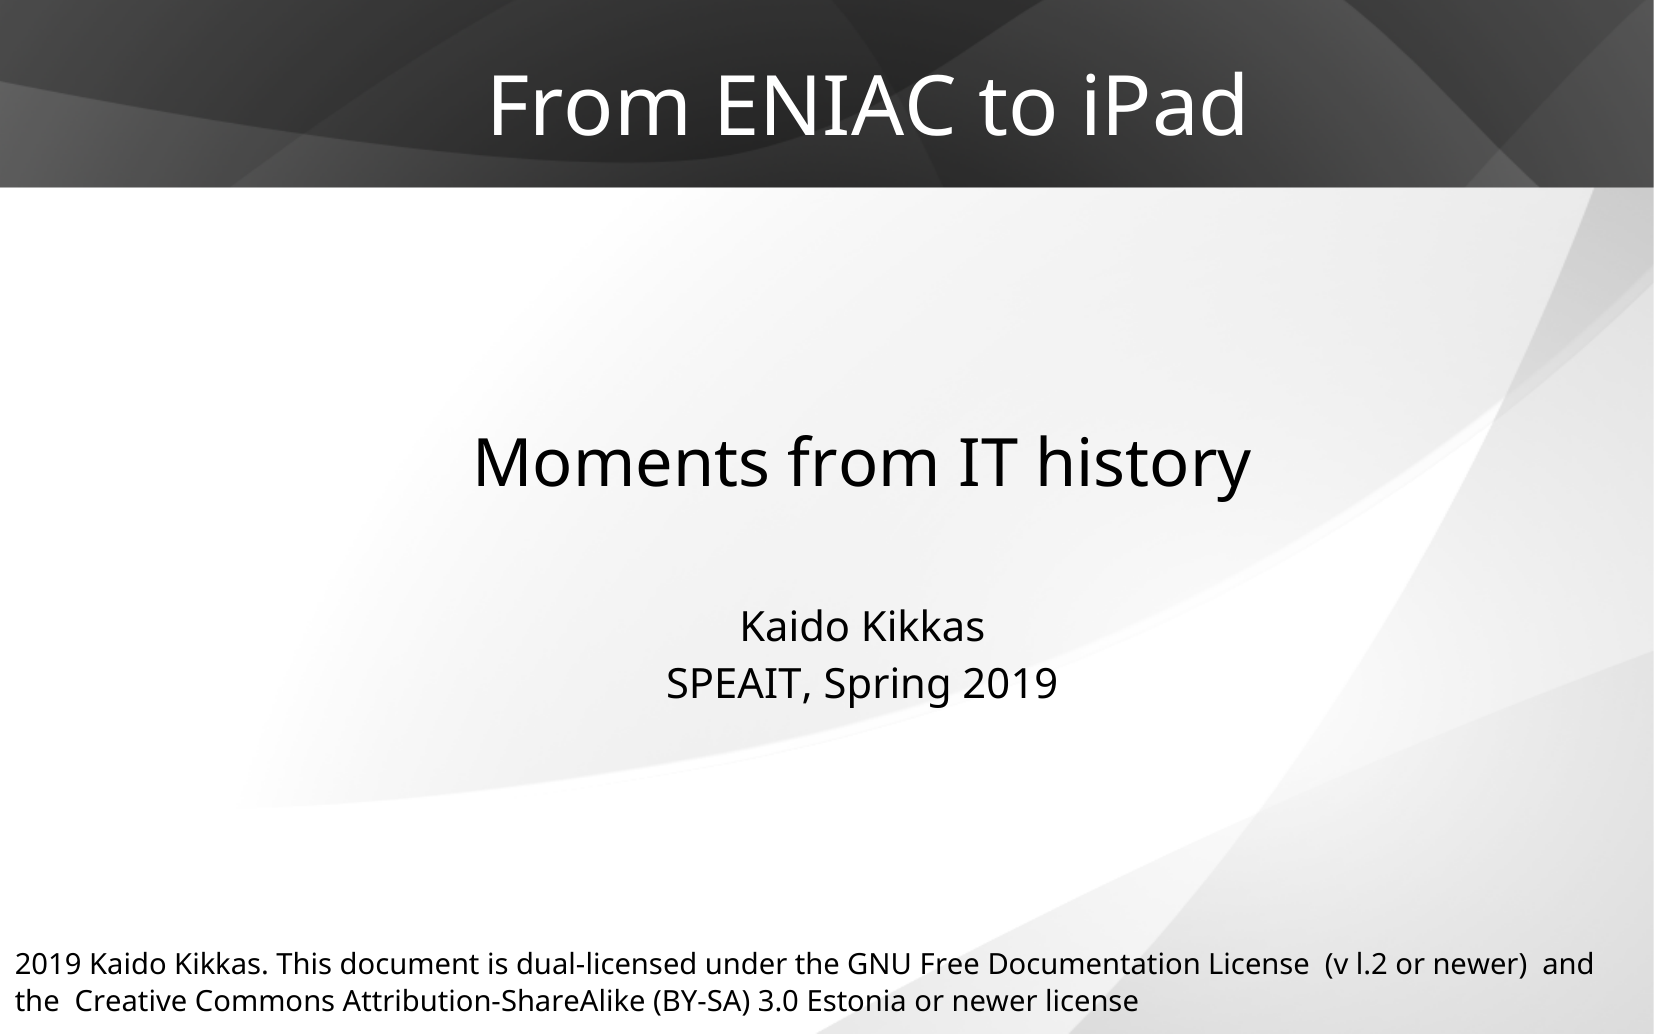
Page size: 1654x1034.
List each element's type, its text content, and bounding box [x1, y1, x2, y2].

subtitle Moments from IT history Kaido Kikkas SPEAIT, Spring 2019 [187, 225, 1538, 901]
picture [0, 0, 1654, 1034]
title From ENIAC to iPad [124, 0, 1613, 208]
text_box 2019 Kaido Kikkas. This document is dual-licensed under the GNU Free Documentation License (v l.2 or newer) and the Creative Commons Attribution-ShareAlike (BY-SA) 3.0 Estonia or newer license [0, 937, 1651, 1034]
